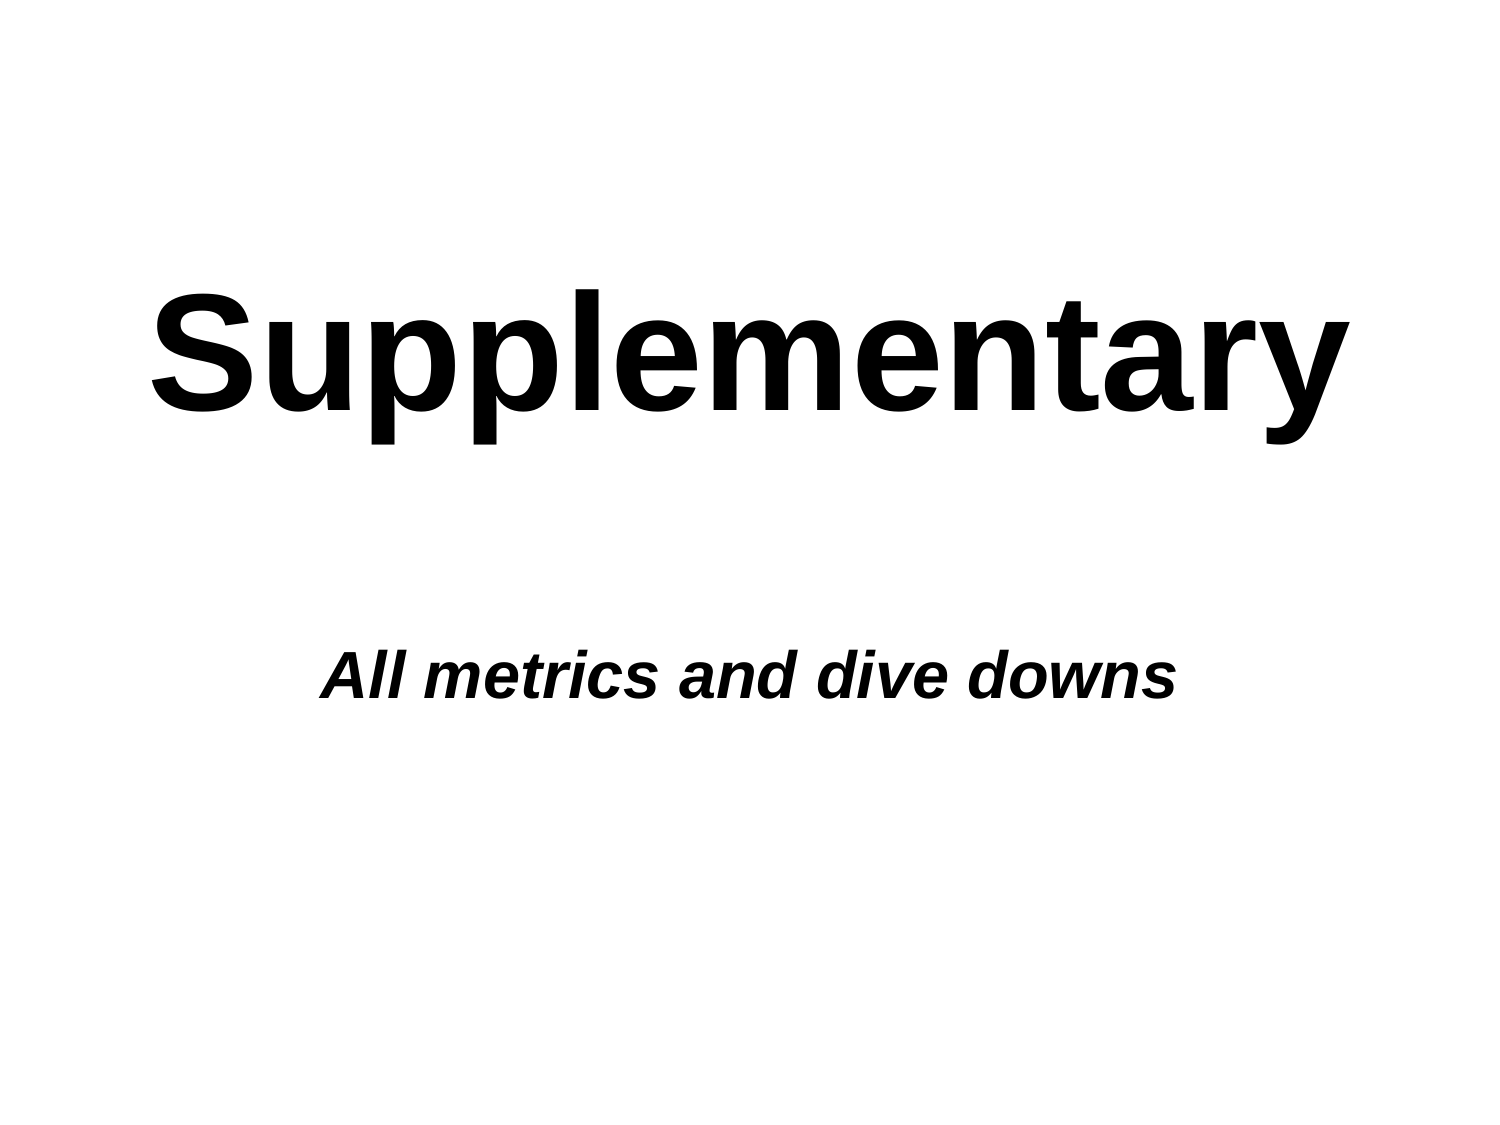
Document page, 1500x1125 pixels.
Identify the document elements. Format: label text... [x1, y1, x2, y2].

text_box All metrics and dive downs [224, 531, 1275, 819]
text_box Supplementary [112, 236, 1388, 478]
